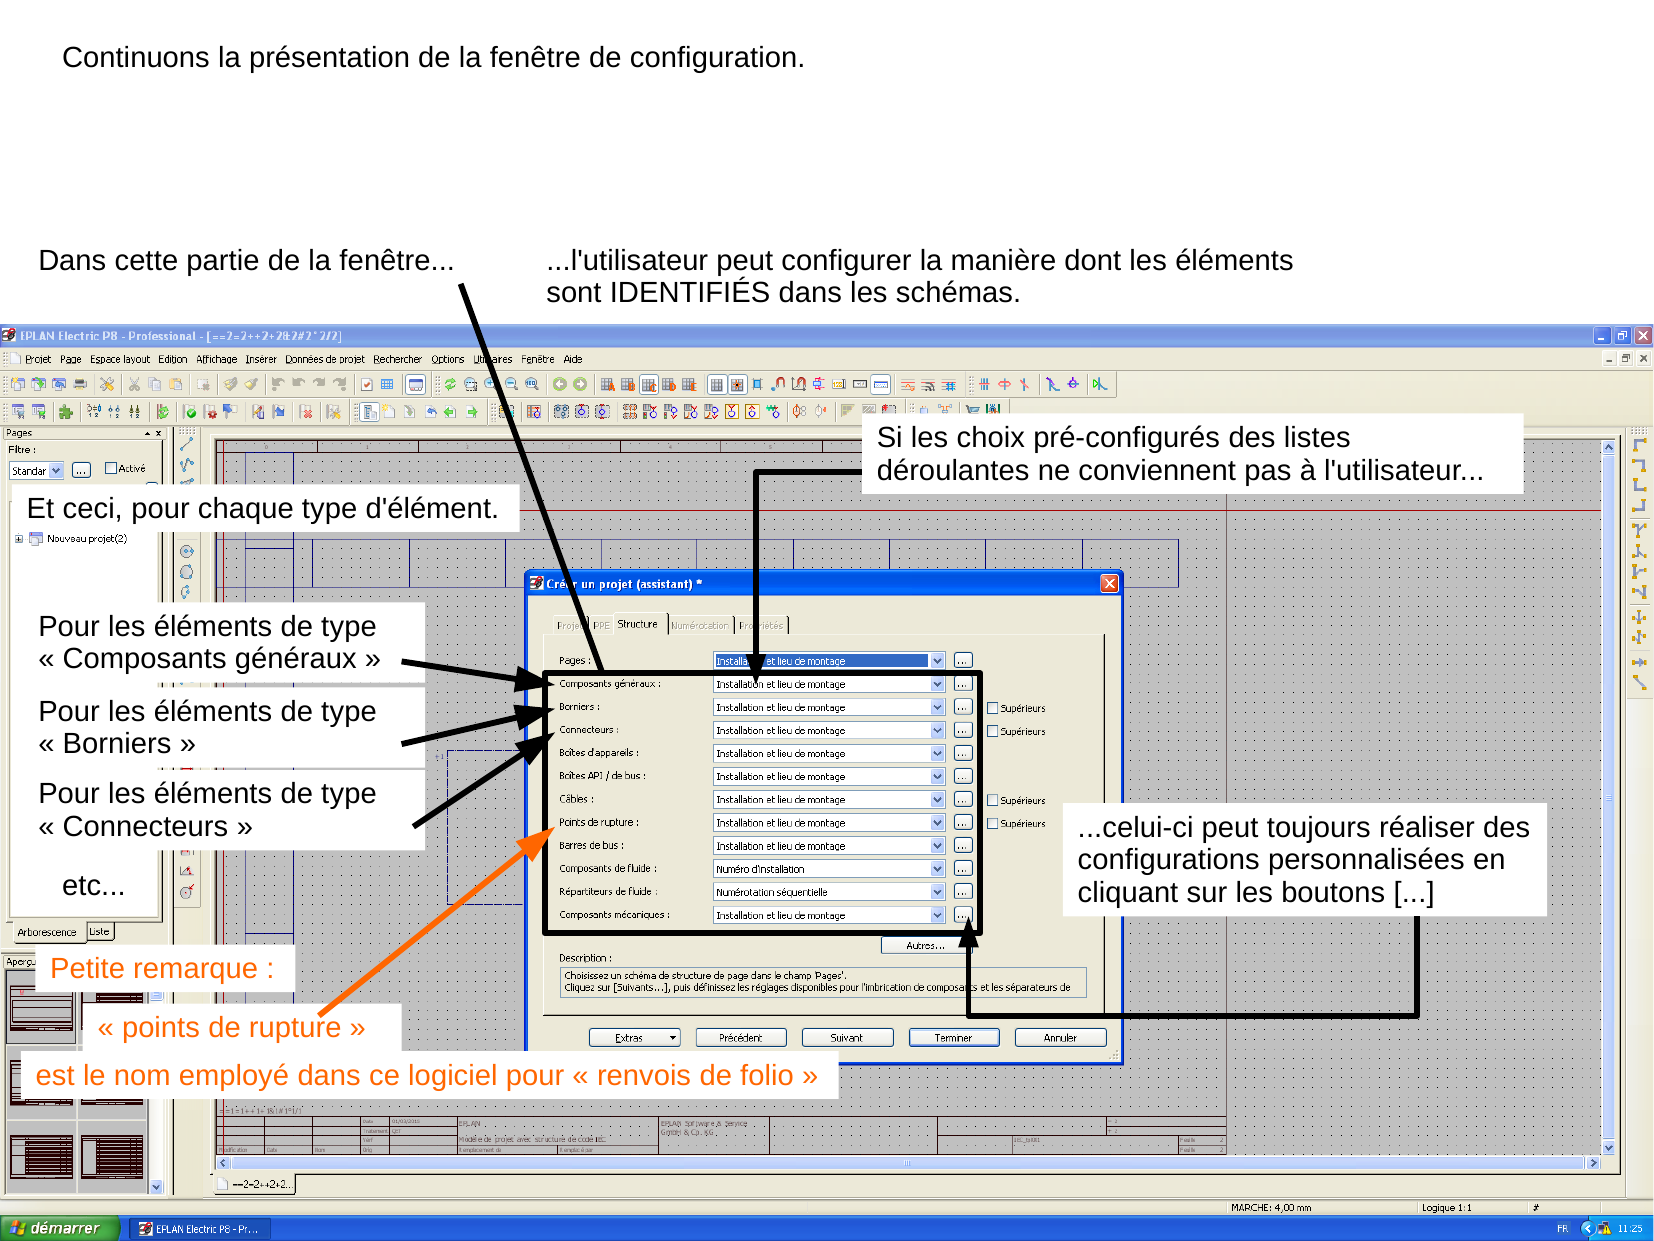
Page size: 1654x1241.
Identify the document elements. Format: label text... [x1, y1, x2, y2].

text_box Petite remarque : [35, 944, 296, 993]
text_box Pour les éléments de type « Borniers » [23, 687, 426, 768]
picture [548, 676, 977, 930]
picture [0, 324, 1654, 1241]
text_box ...l'utilisateur peut configurer la manière dont les éléments sont IDENTIFIÉS dans les schémas. [531, 236, 1312, 317]
text_box est le nom employé dans ce logiciel pour « renvois de folio » [20, 1051, 839, 1099]
text_box Pour les éléments de type « Connecteurs » [23, 770, 426, 851]
text_box Si les choix pré-configurés des listes déroulantes ne conviennent pas à l'utilisateur... [862, 413, 1524, 494]
text_box Et ceci, pour chaque type d'élément. [11, 484, 520, 532]
text_box Pour les éléments de type « Composants généraux » [23, 602, 426, 683]
text_box Dans cette partie de la fenêtre... [23, 236, 483, 284]
text_box etc... [47, 861, 142, 910]
text_box Continuons la présentation de la fenêtre de configuration. [47, 33, 1619, 83]
text_box ...celui-ci peut toujours réaliser des configurations personnalisées en cliquant sur les boutons [...] [1062, 803, 1548, 917]
text_box « points de rupture » [82, 1003, 402, 1051]
